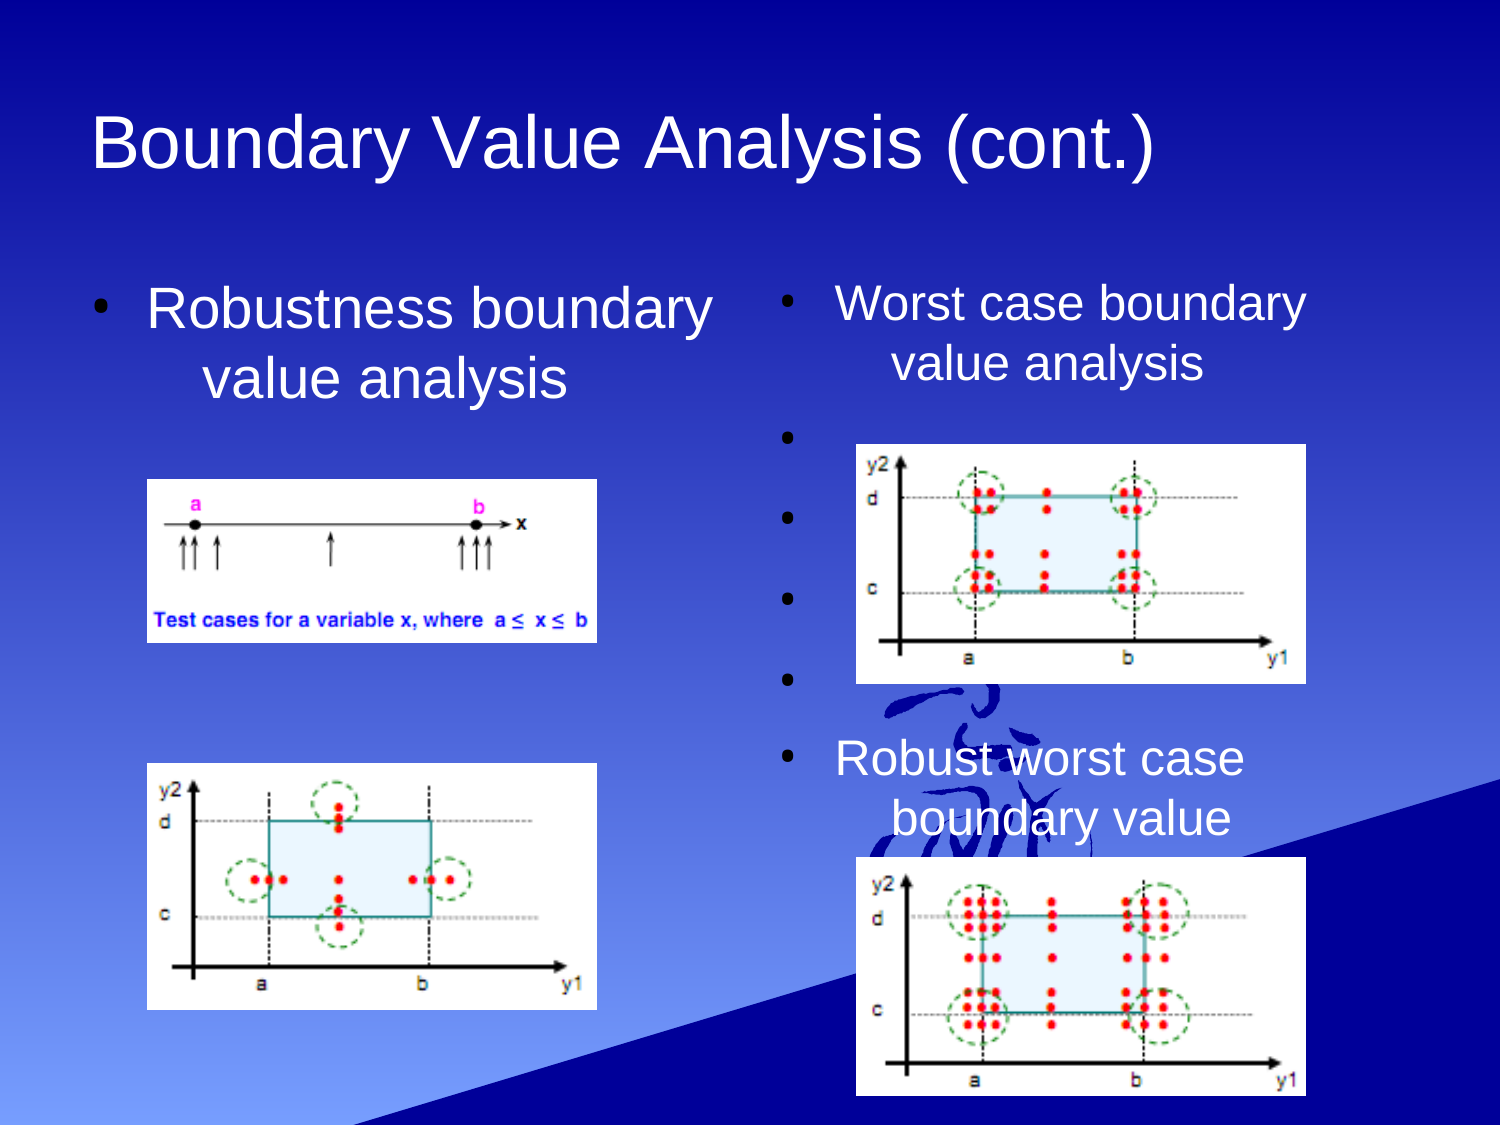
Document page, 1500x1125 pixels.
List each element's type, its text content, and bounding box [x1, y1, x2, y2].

list Robustness boundary value analysis [75, 262, 737, 1005]
picture [856, 857, 1306, 1096]
picture [856, 444, 1306, 684]
list Worst case boundary value analysis Robust worst case boundary value analysis [763, 262, 1426, 1005]
picture [147, 763, 597, 1010]
picture [147, 479, 597, 643]
title Boundary Value Analysis (cont.) [75, 45, 1426, 233]
